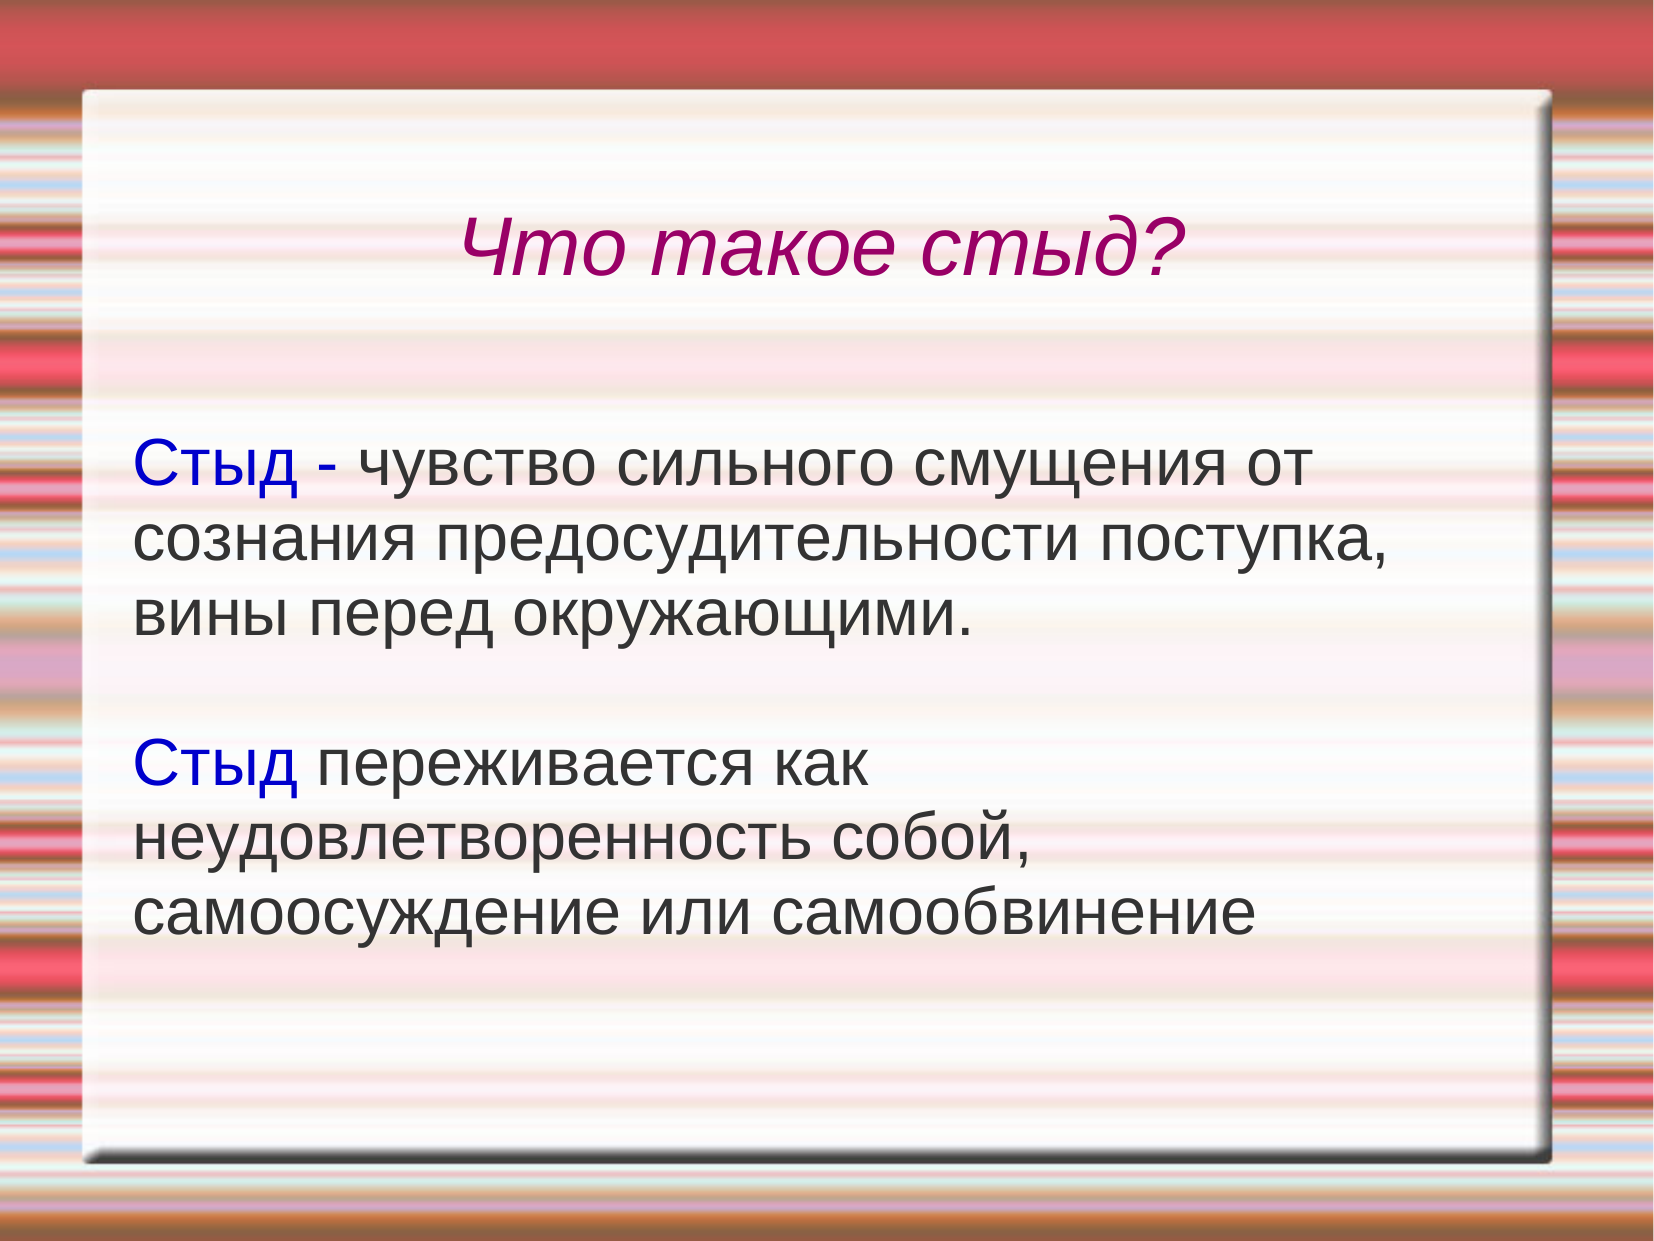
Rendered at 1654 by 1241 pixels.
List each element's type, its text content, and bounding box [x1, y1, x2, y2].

list Стыд - чувство сильного смущения от сознания предосудительности поступка, вины перед окружающими. Стыд переживается как неудовлетворенность собой, самоосуждение или самообвинение [132, 350, 1514, 1132]
picture [0, 0, 1654, 1241]
title Что такое стыд? [45, 143, 1597, 351]
